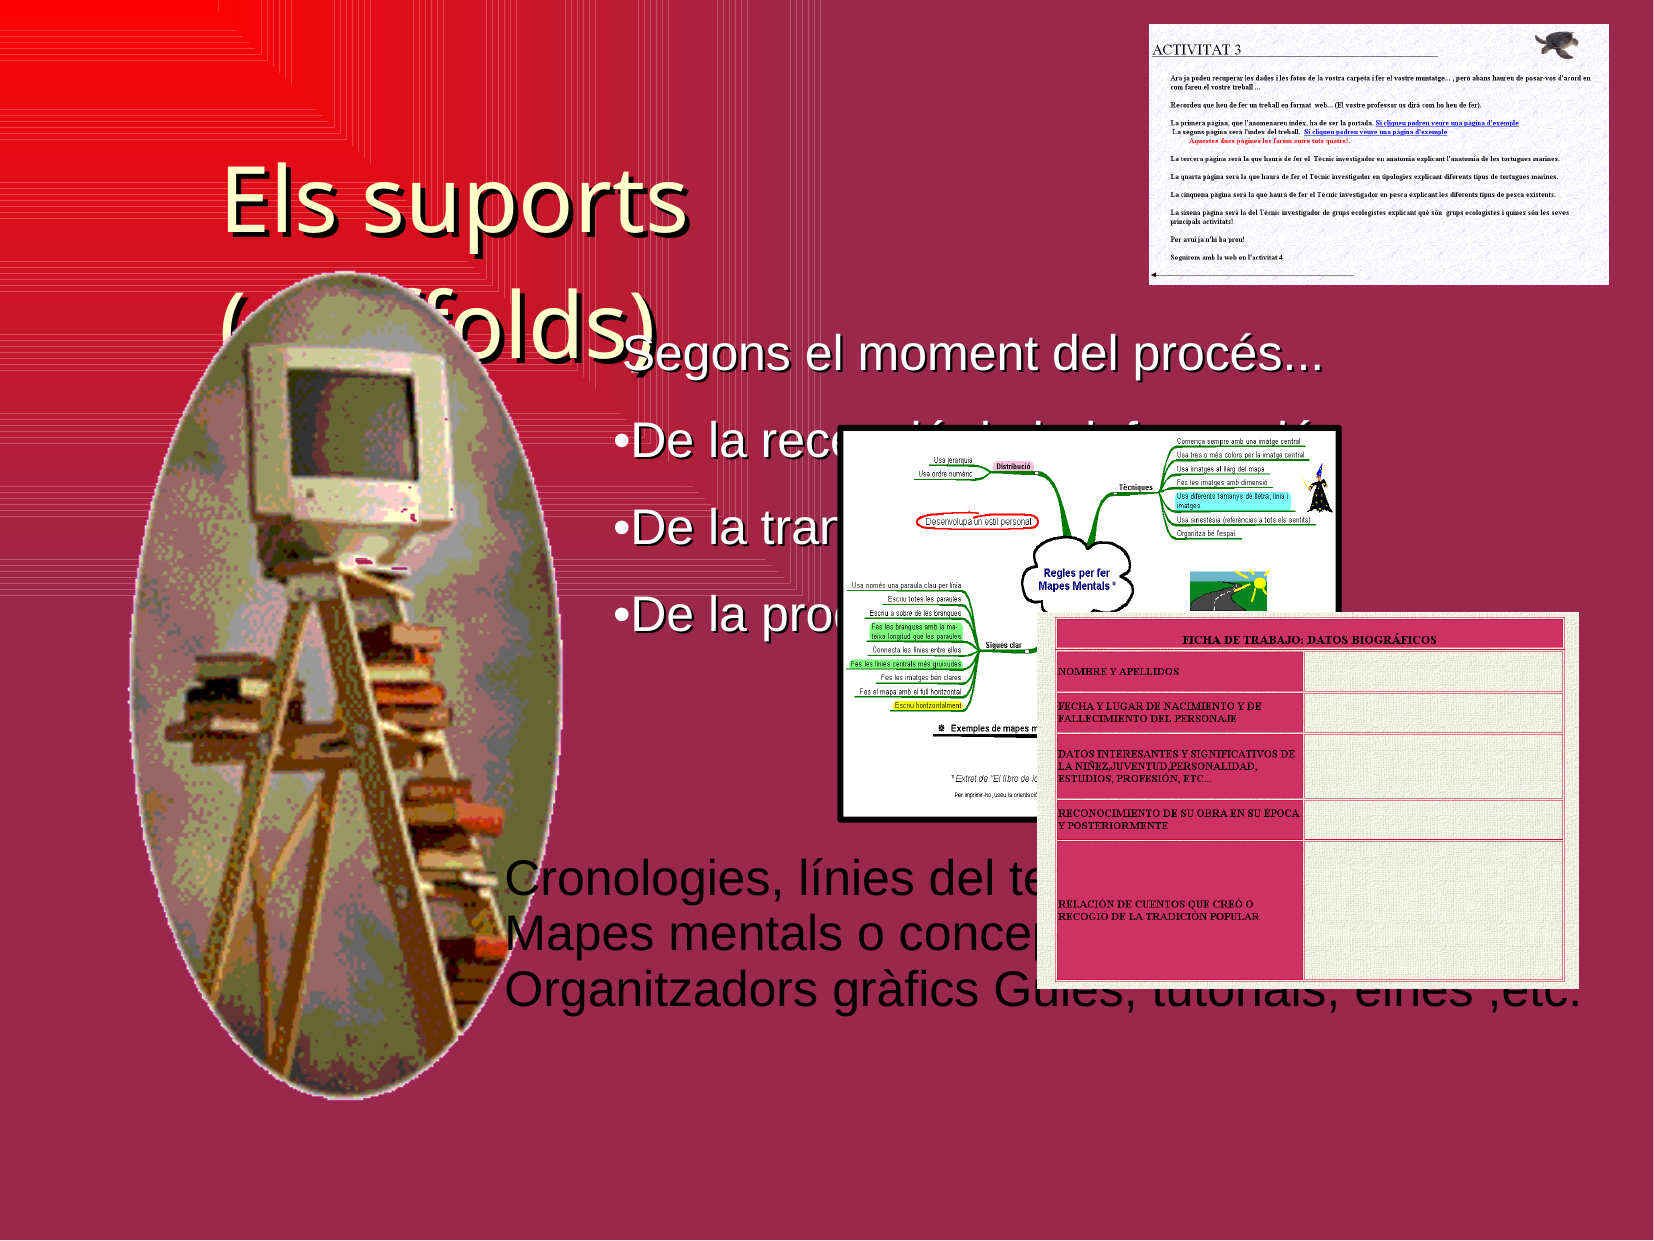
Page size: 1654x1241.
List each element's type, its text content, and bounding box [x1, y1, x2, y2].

text_box Els suports (scaffolds) [219, 133, 1111, 324]
picture [1037, 612, 1580, 990]
picture [1149, 24, 1609, 285]
text_box Segons el moment del procés... De la recepció de la informació De la transformació De la producció [613, 324, 1362, 649]
text_box Cronologies, línies del temps, Mapes mentals o conceptuals, Organitzadors gràfics Guies, tutorials, eines ,etc. [504, 849, 1584, 1080]
picture [0, 262, 708, 1121]
text_box [837, 424, 1342, 823]
